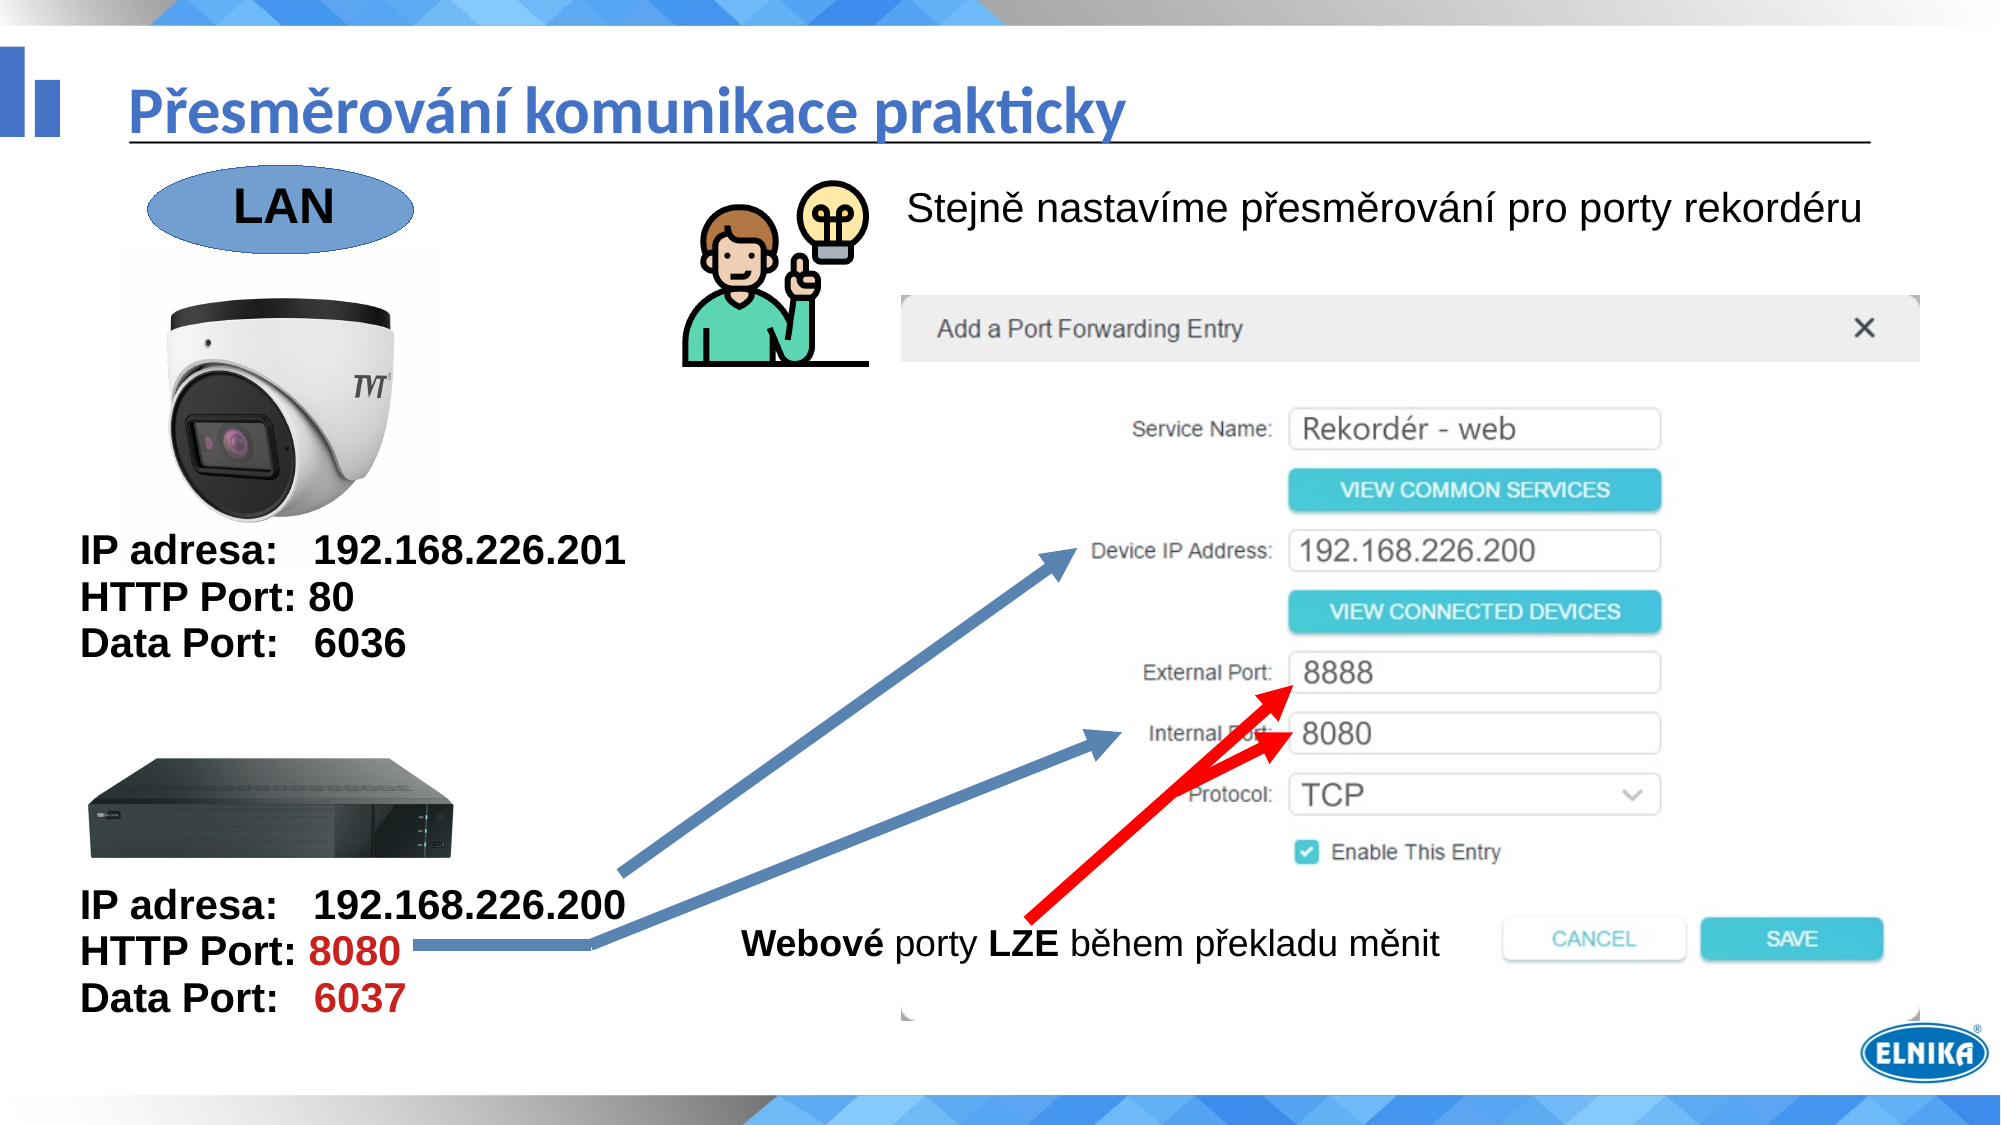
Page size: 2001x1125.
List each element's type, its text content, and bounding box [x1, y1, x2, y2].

text_box [147, 165, 369, 254]
text_box Stejně nastavíme přesměrování pro porty rekordéru [885, 171, 1920, 338]
text_box Webové porty LZE během překladu měnit [720, 909, 1495, 1021]
picture [0, 0, 2001, 1125]
text_box IP adresa: 192.168.226.201 HTTP Port: 80 Data Port: 6036 [64, 519, 656, 721]
text_box Přesměrování komunikace prakticky [78, 58, 1211, 154]
text_box [378, 179, 414, 240]
text_box LAN [218, 171, 378, 243]
text_box IP adresa: 192.168.226.200 HTTP Port: 8080 Data Port: 6037 [64, 874, 656, 1075]
